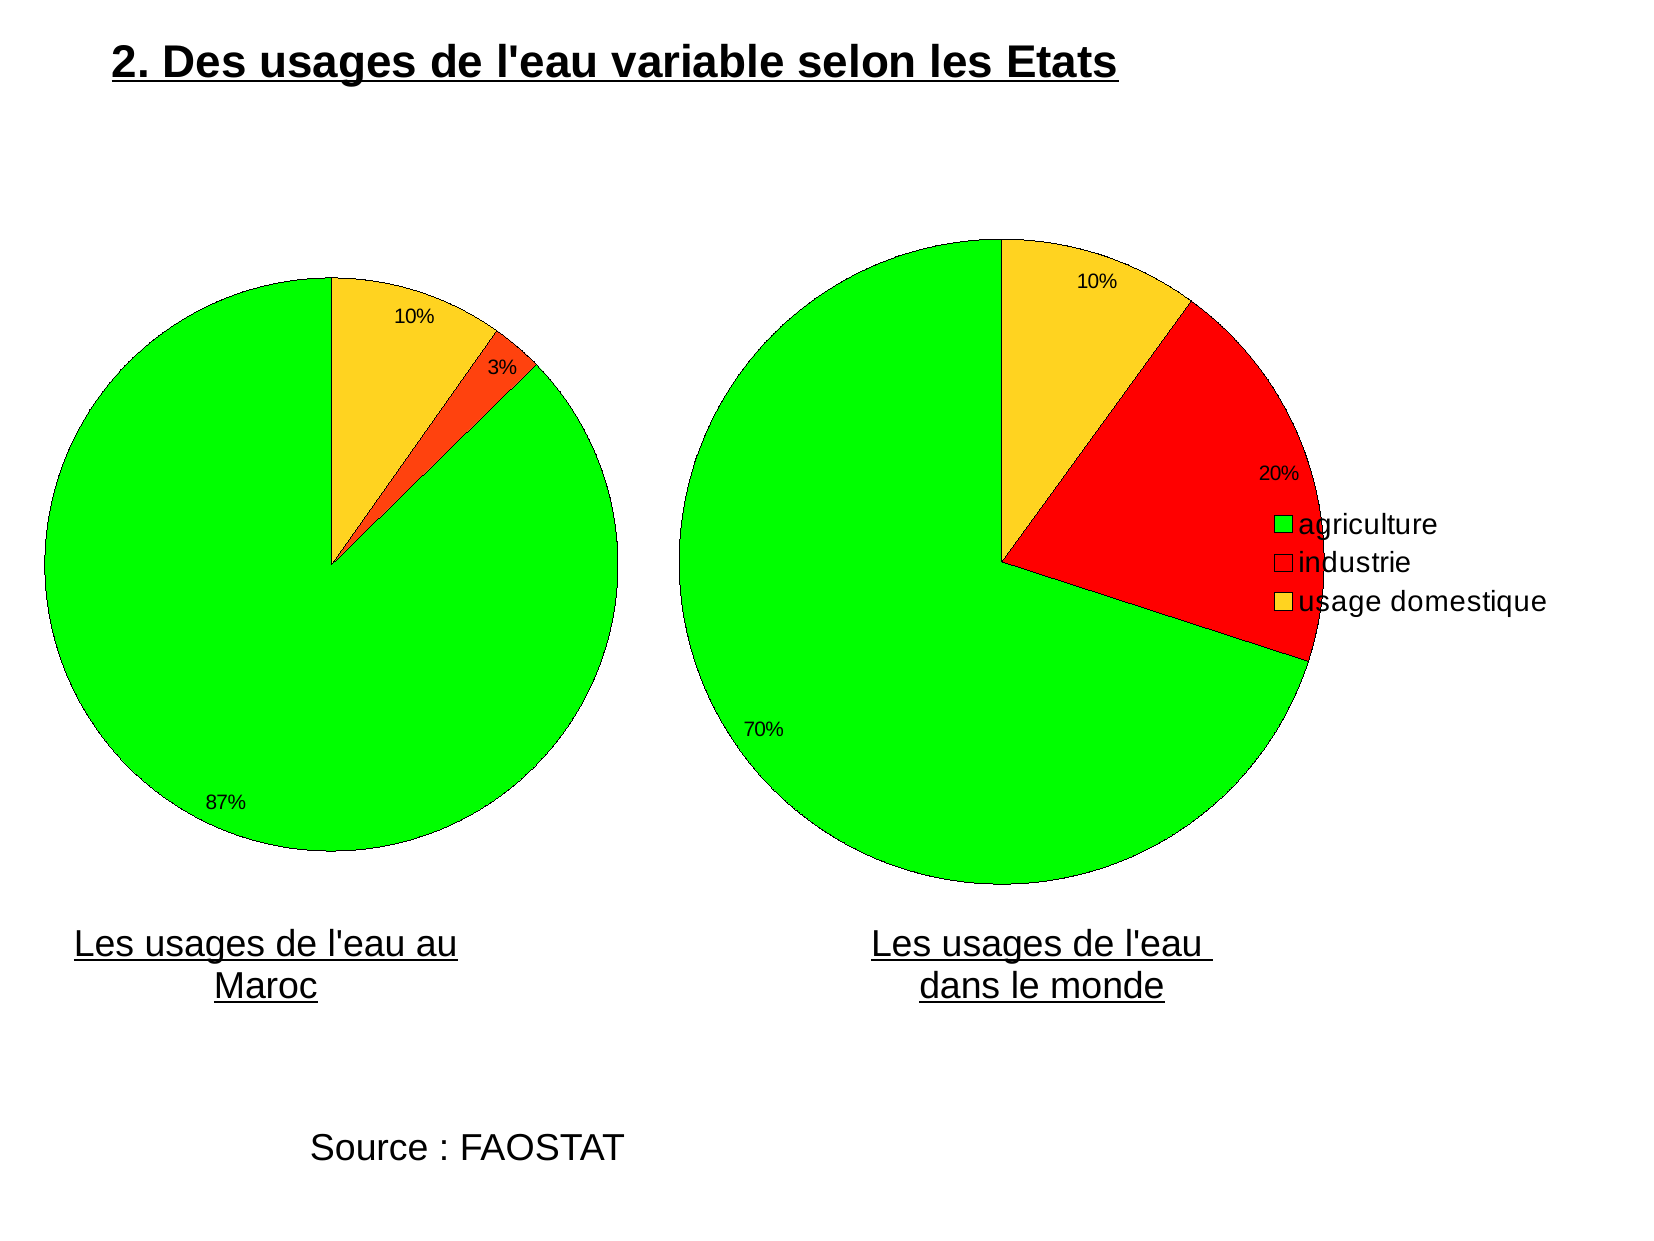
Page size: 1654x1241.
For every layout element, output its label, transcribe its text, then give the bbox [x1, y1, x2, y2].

text_box Les usages de l'eau au Maroc [59, 915, 562, 1034]
text_box 2. Des usages de l'eau variable selon les Etats [96, 28, 1134, 126]
chart [30, 121, 1571, 1005]
text_box Les usages de l'eau dans le monde [856, 915, 1228, 1015]
text_box Source : FAOSTAT [295, 1119, 651, 1176]
